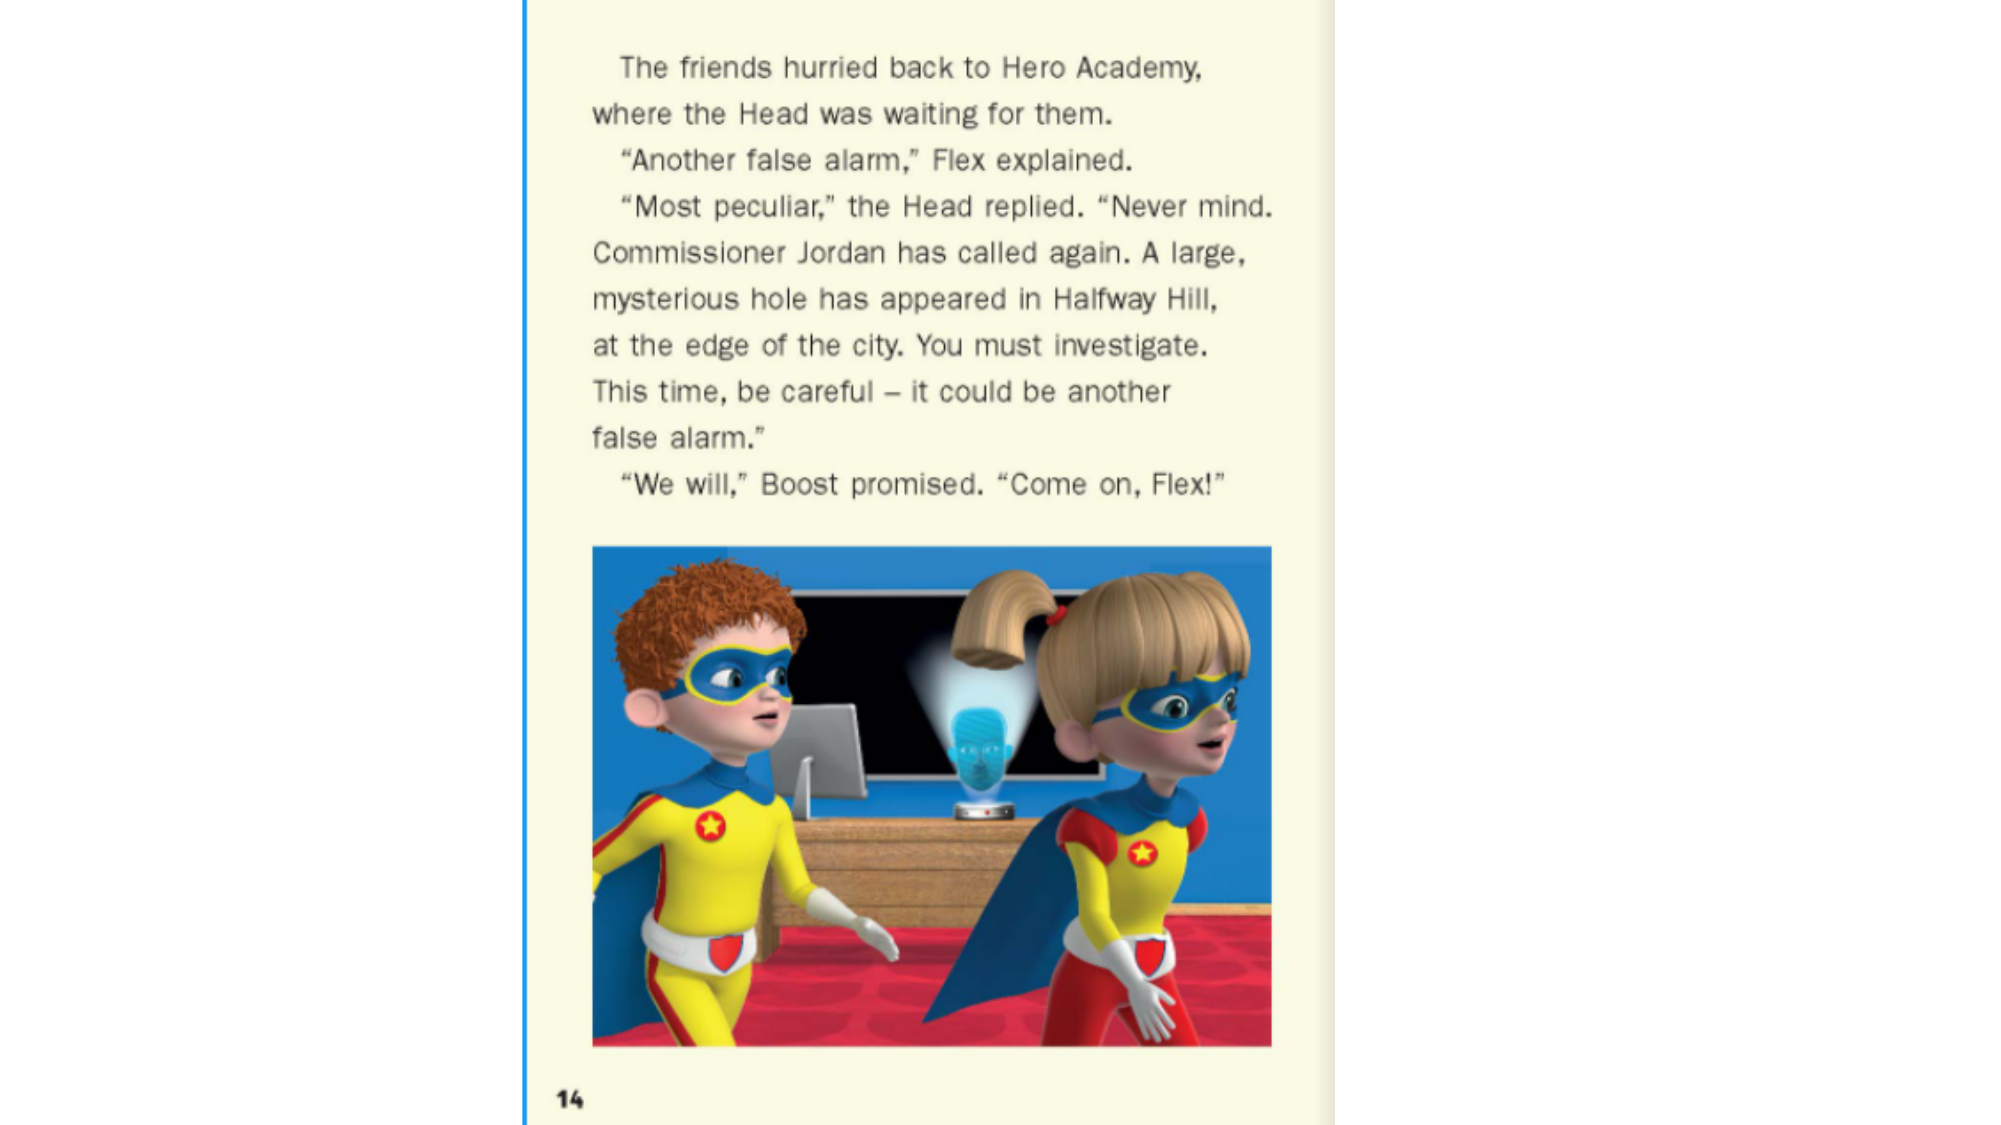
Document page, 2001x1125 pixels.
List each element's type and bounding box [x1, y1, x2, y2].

picture [522, 0, 1336, 1125]
